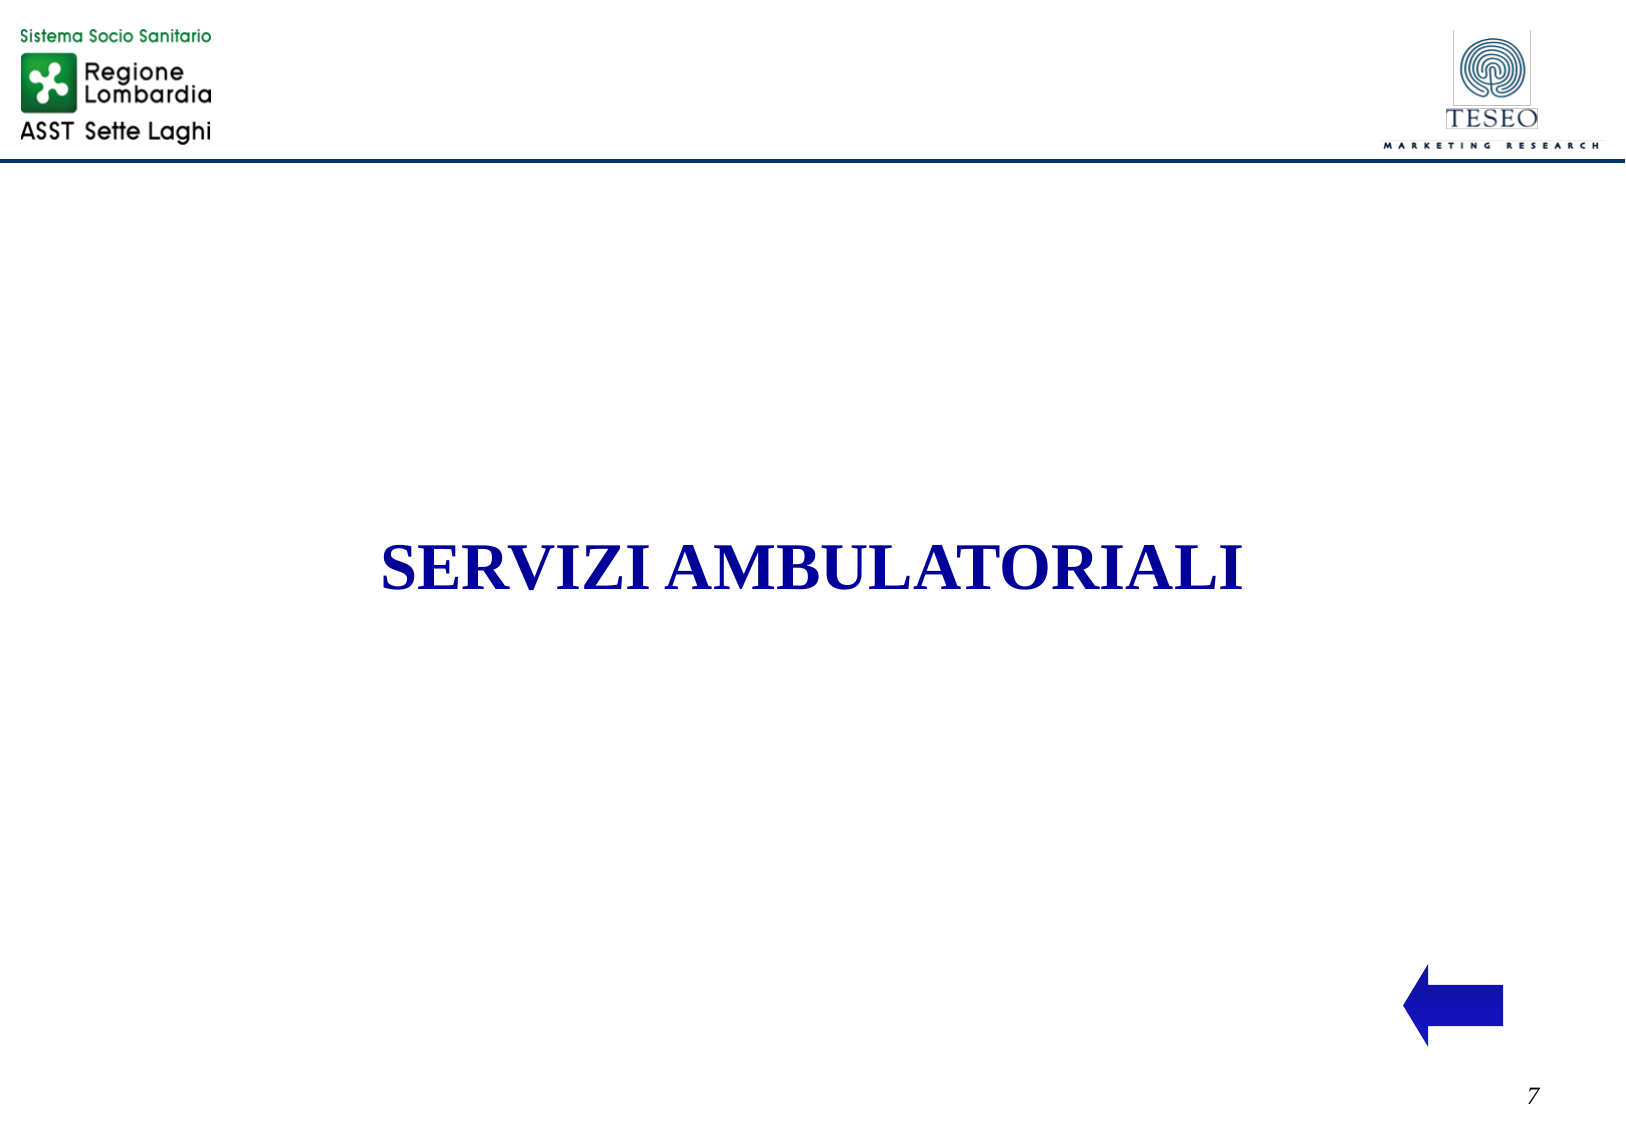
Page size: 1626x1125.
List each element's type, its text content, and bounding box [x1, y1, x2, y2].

text_box SERVIZI AMBULATORIALI [121, 469, 1504, 657]
picture [1381, 30, 1604, 149]
picture [21, 26, 211, 148]
text_box [1403, 964, 1504, 1047]
